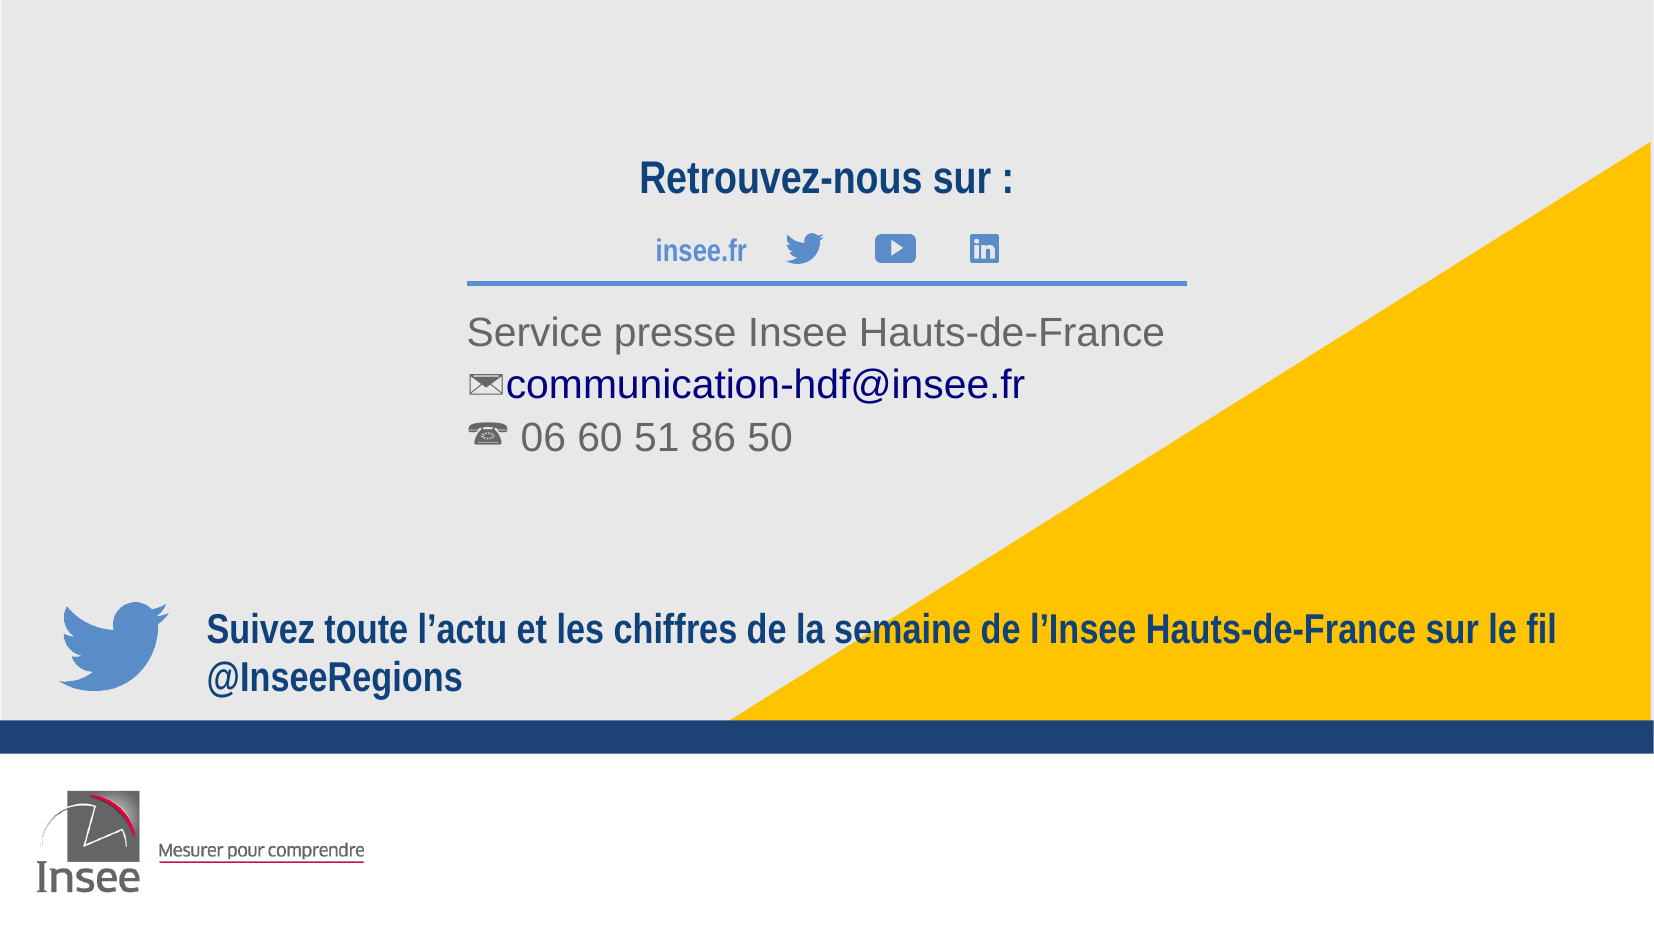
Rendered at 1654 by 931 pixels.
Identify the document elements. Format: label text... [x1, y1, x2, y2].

picture [875, 234, 916, 263]
title Suivez toute l’actu et les chiffres de la semaine de l’Insee Hauts-de-France sur le fil @InseeRegions [206, 578, 1601, 727]
title Retrouvez-nous sur : [460, 135, 1193, 219]
picture [59, 602, 169, 691]
picture [785, 233, 824, 265]
text_box insee.fr [620, 224, 762, 275]
list Service presse Insee Hauts-de-France communication-hdf@insee.fr  06 60 51 86 50 [466, 302, 1199, 461]
picture [31, 755, 364, 897]
picture [970, 234, 999, 263]
